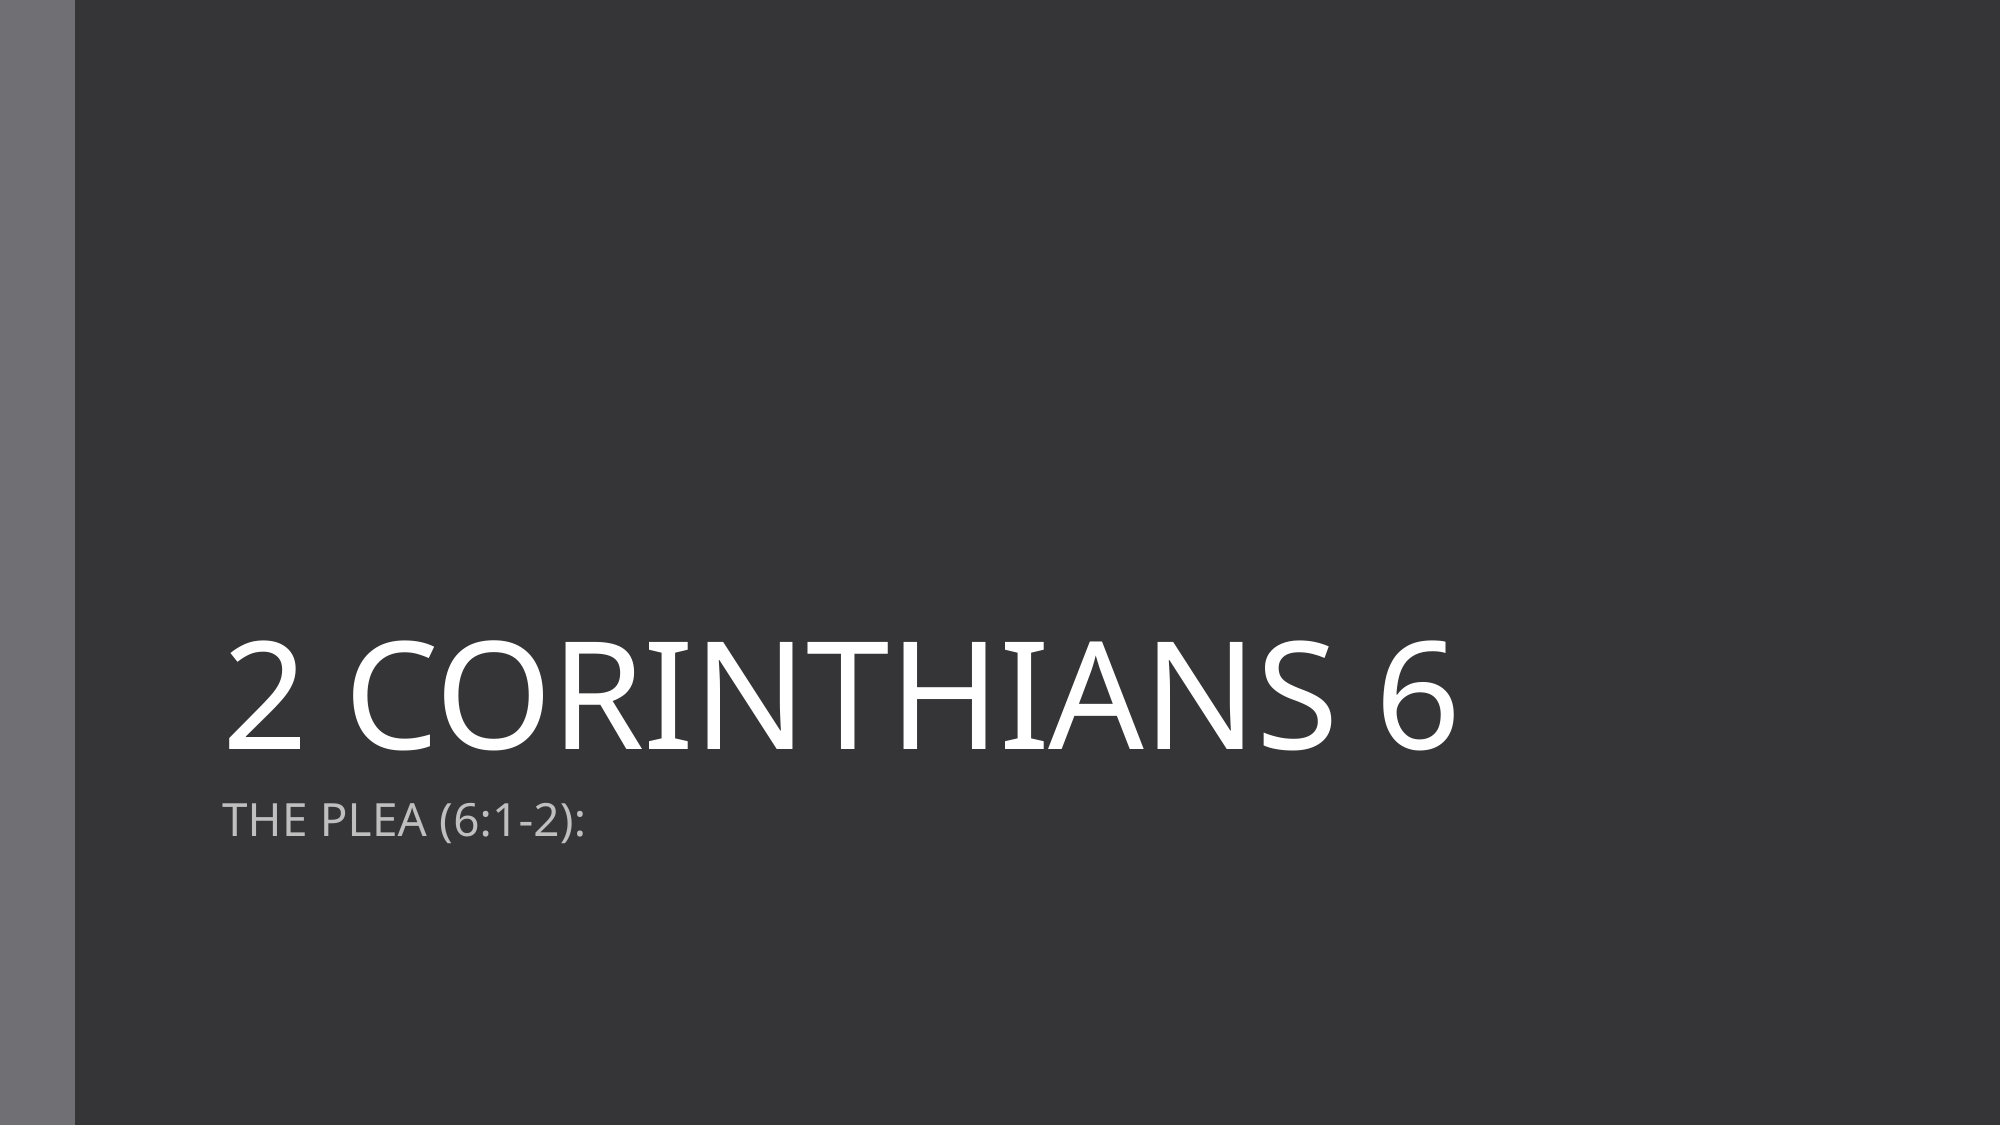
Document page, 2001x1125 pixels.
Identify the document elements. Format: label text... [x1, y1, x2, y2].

subtitle THE PLEA (6:1-2): [206, 787, 1752, 1066]
title 2 CORINTHIANS 6 [206, 124, 1752, 787]
